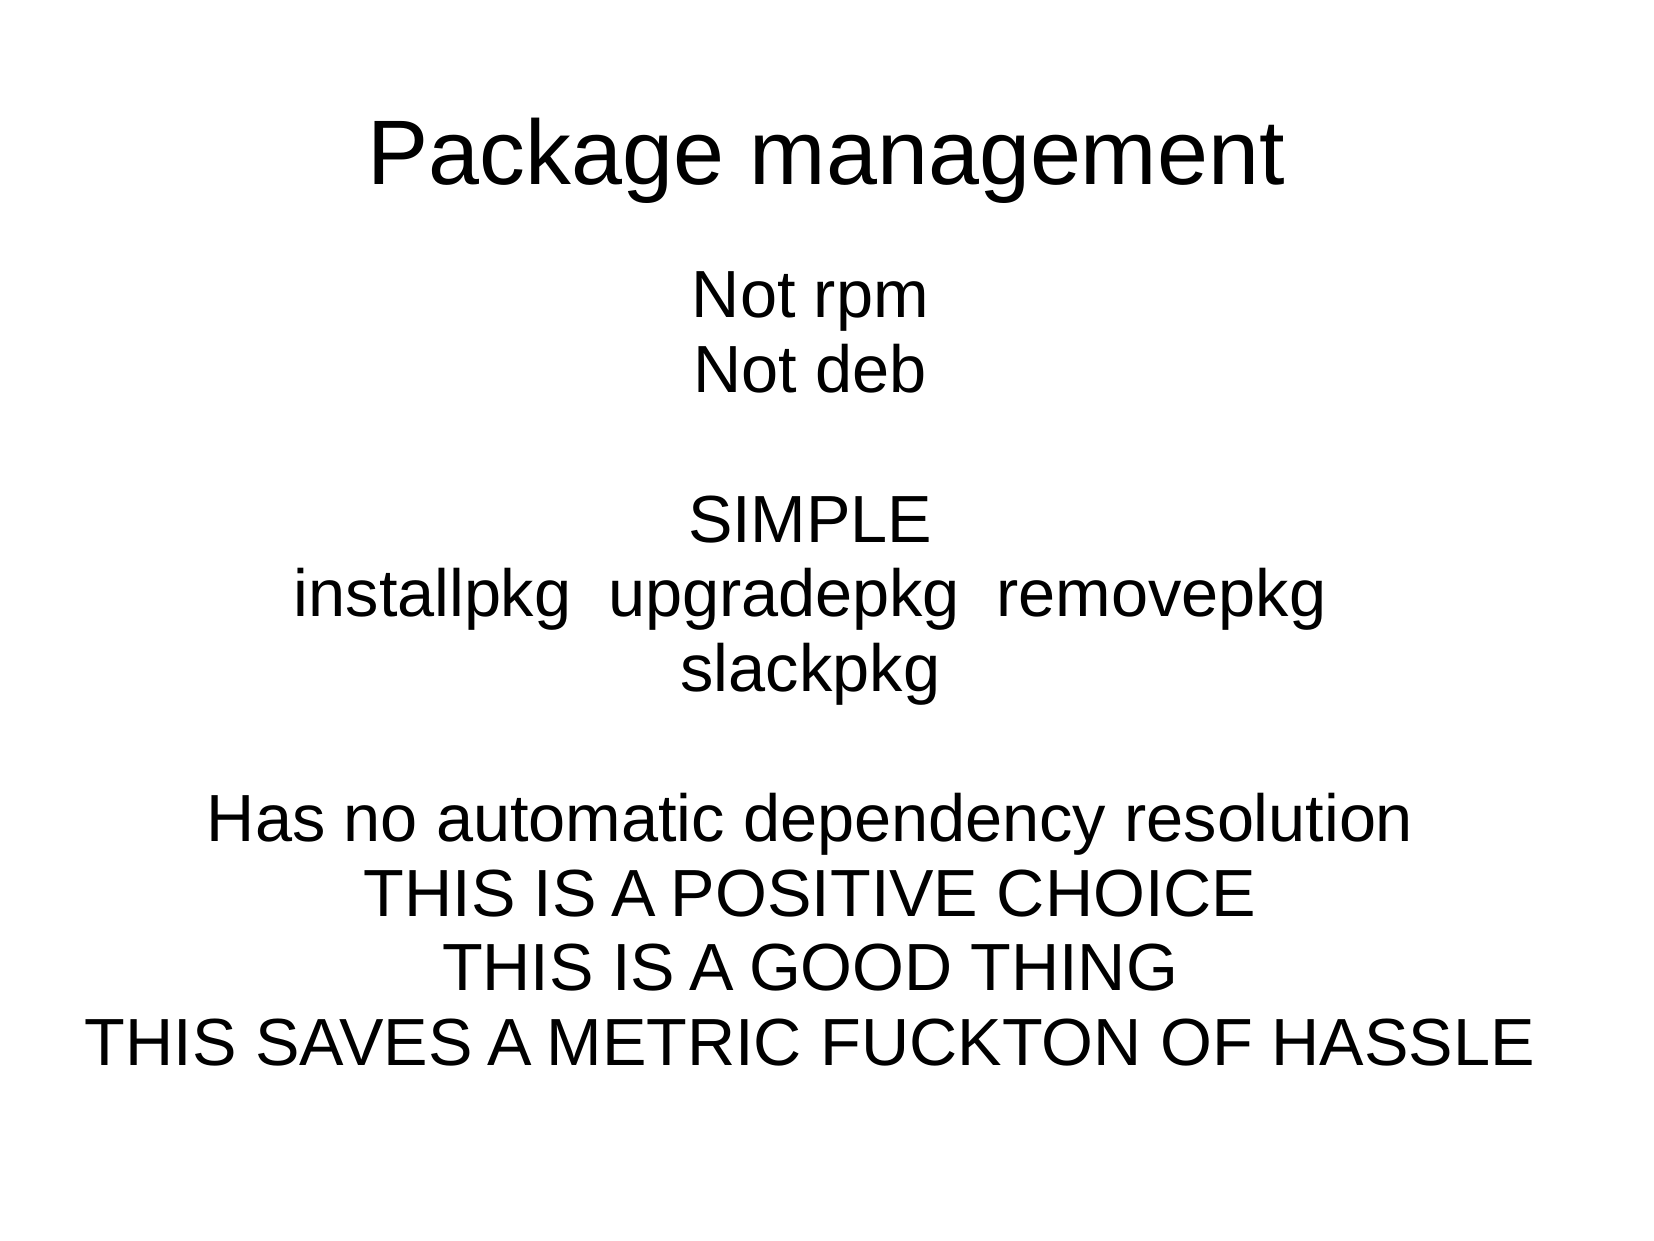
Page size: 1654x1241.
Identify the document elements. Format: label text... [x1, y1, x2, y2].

title Package management [82, 49, 1571, 257]
text_box Not rpm Not deb SIMPLE installpkg upgradepkg removepkg slackpkg Has no automatic dependency resolution THIS IS A POSITIVE CHOICE THIS IS A GOOD THING THIS SAVES A METRIC FUCKTON OF HASSLE [82, 238, 1538, 1099]
